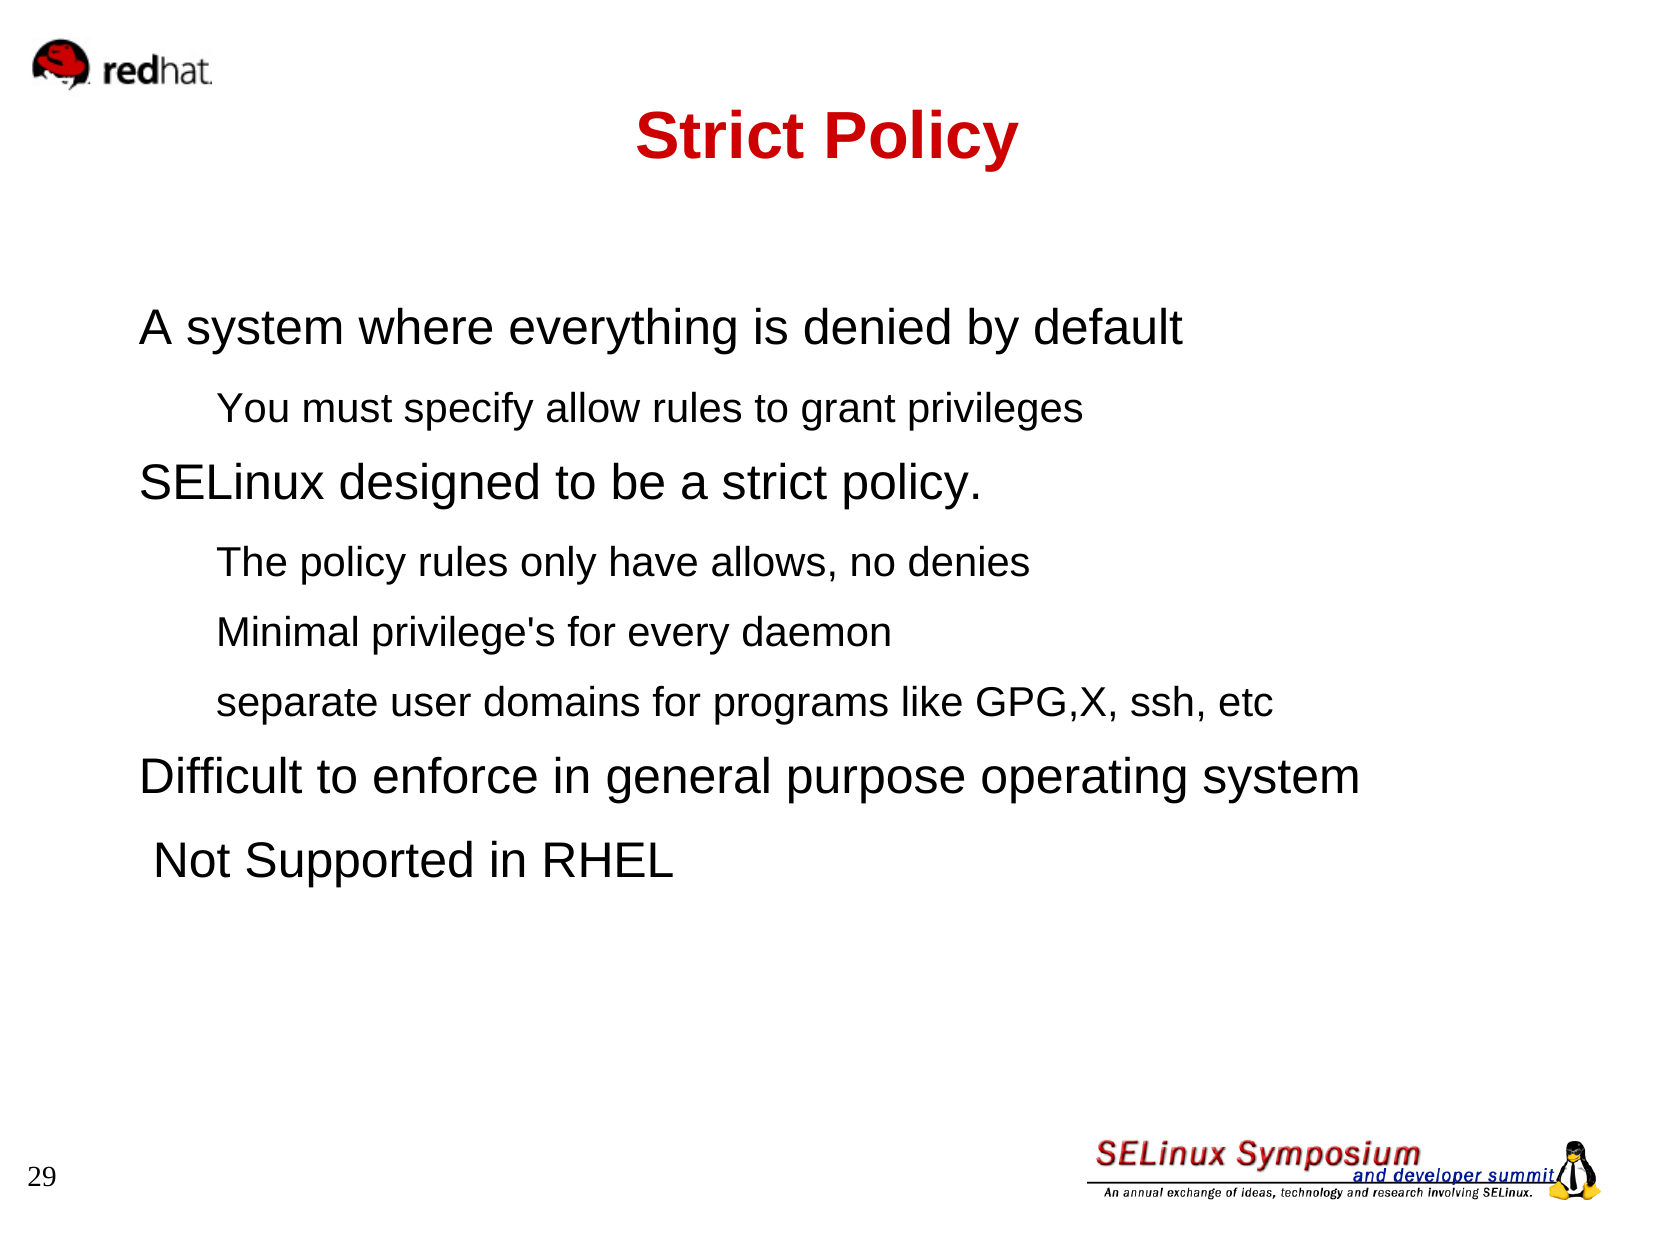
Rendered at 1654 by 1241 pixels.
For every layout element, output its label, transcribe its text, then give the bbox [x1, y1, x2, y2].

list A system where everything is denied by default You must specify allow rules to grant privileges SELinux designed to be a strict policy. The policy rules only have allows, no denies Minimal privilege's for every daemon separate user domains for programs like GPG,X, ssh, etc Difficult to enforce in general purpose operating system Not Supported in RHEL [121, 214, 1534, 1088]
title Strict Policy [121, 55, 1534, 214]
picture [31, 37, 212, 98]
picture [1087, 1135, 1613, 1200]
